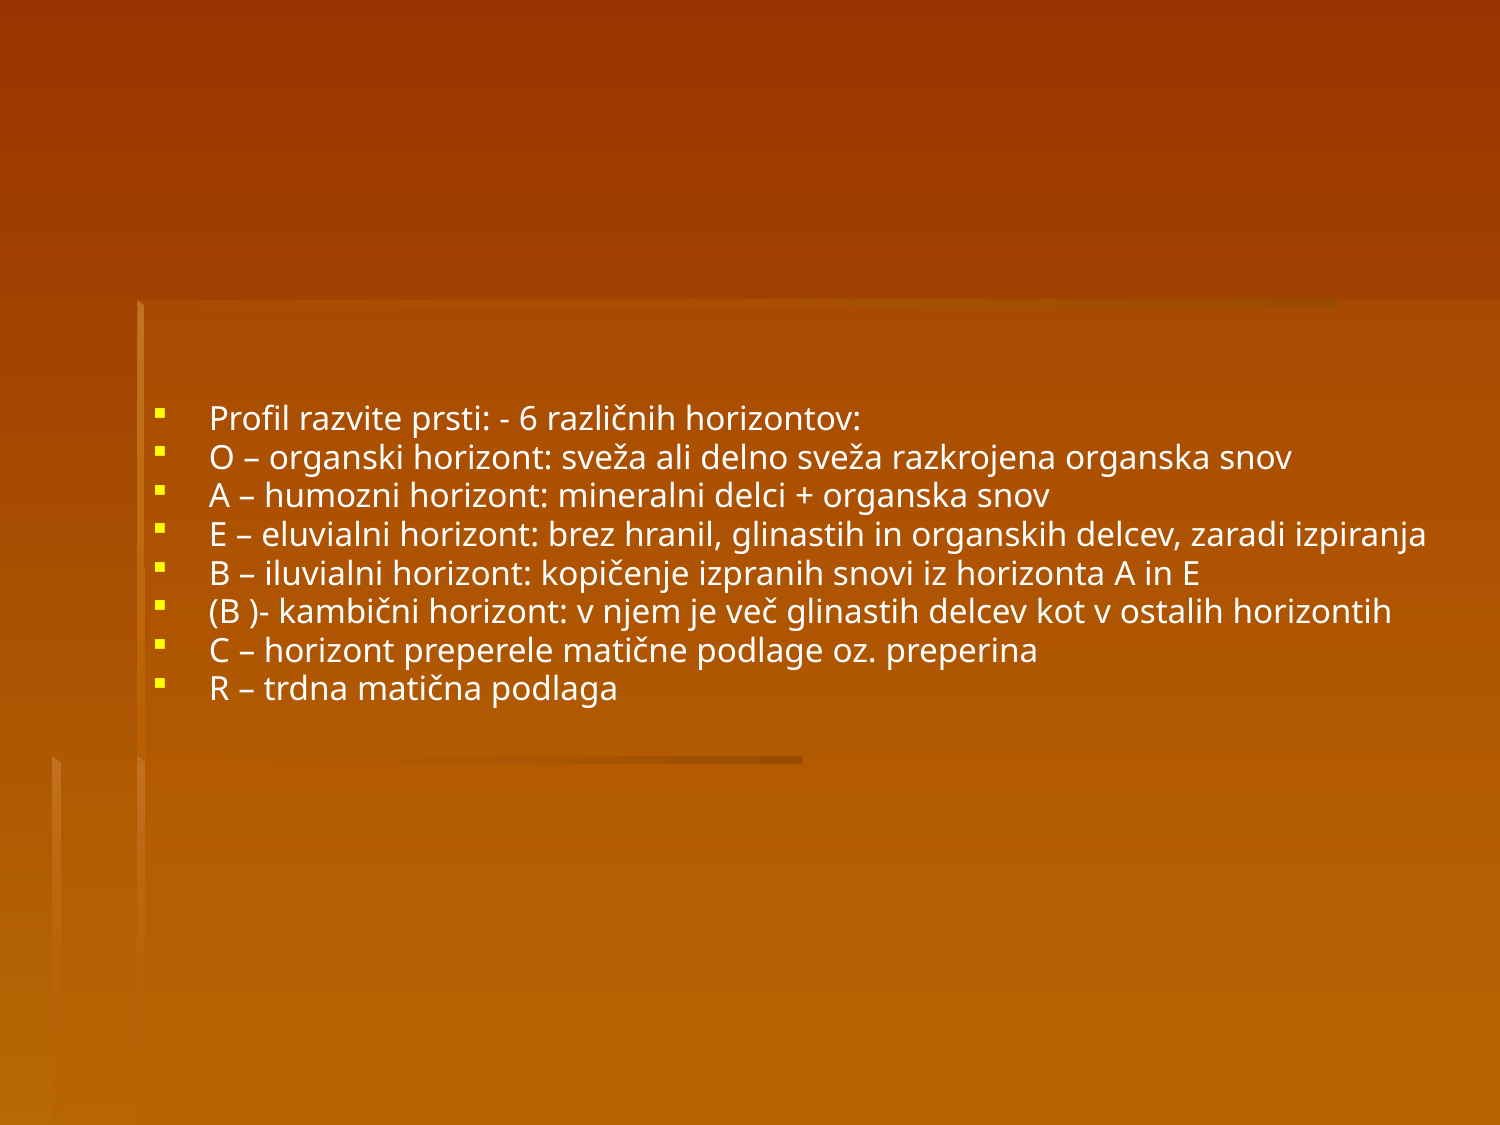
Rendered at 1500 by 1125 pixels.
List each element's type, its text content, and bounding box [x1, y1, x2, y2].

list Profil razvite prsti: - 6 različnih horizontov: O – organski horizont: sveža ali delno sveža razkrojena organska snov A – humozni horizont: mineralni delci + organska snov E – eluvialni horizont: brez hranil, glinastih in organskih delcev, zaradi izpiranja B – iluvialni horizont: kopičenje izpranih snovi iz horizonta A in E (B )- kambični horizont: v njem je več glinastih delcev kot v ostalih horizontih C – horizont preperele matične podlage oz. preperina R – trdna matična podlaga [137, 312, 1451, 1000]
